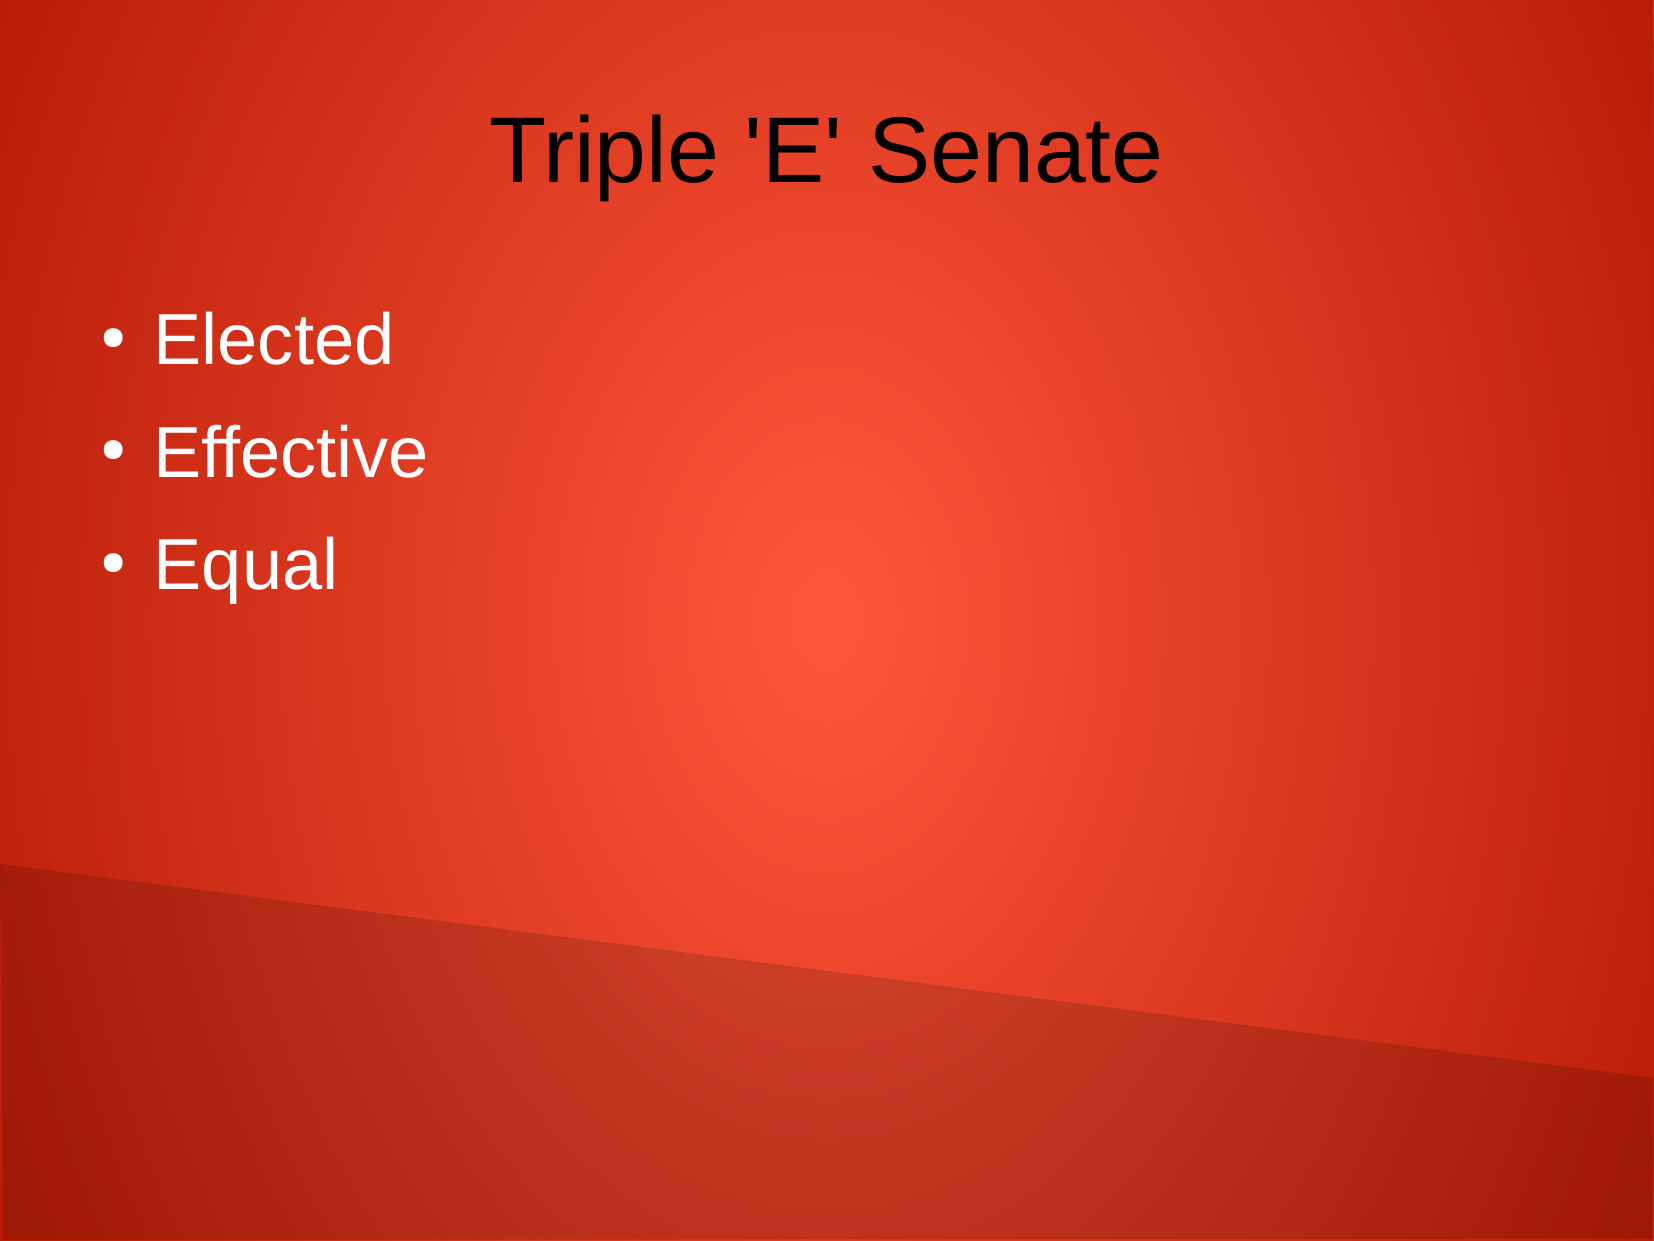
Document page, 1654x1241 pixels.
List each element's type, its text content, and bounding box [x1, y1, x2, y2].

title Triple 'E' Senate [82, 47, 1571, 252]
list Elected Effective Equal [82, 299, 809, 1019]
